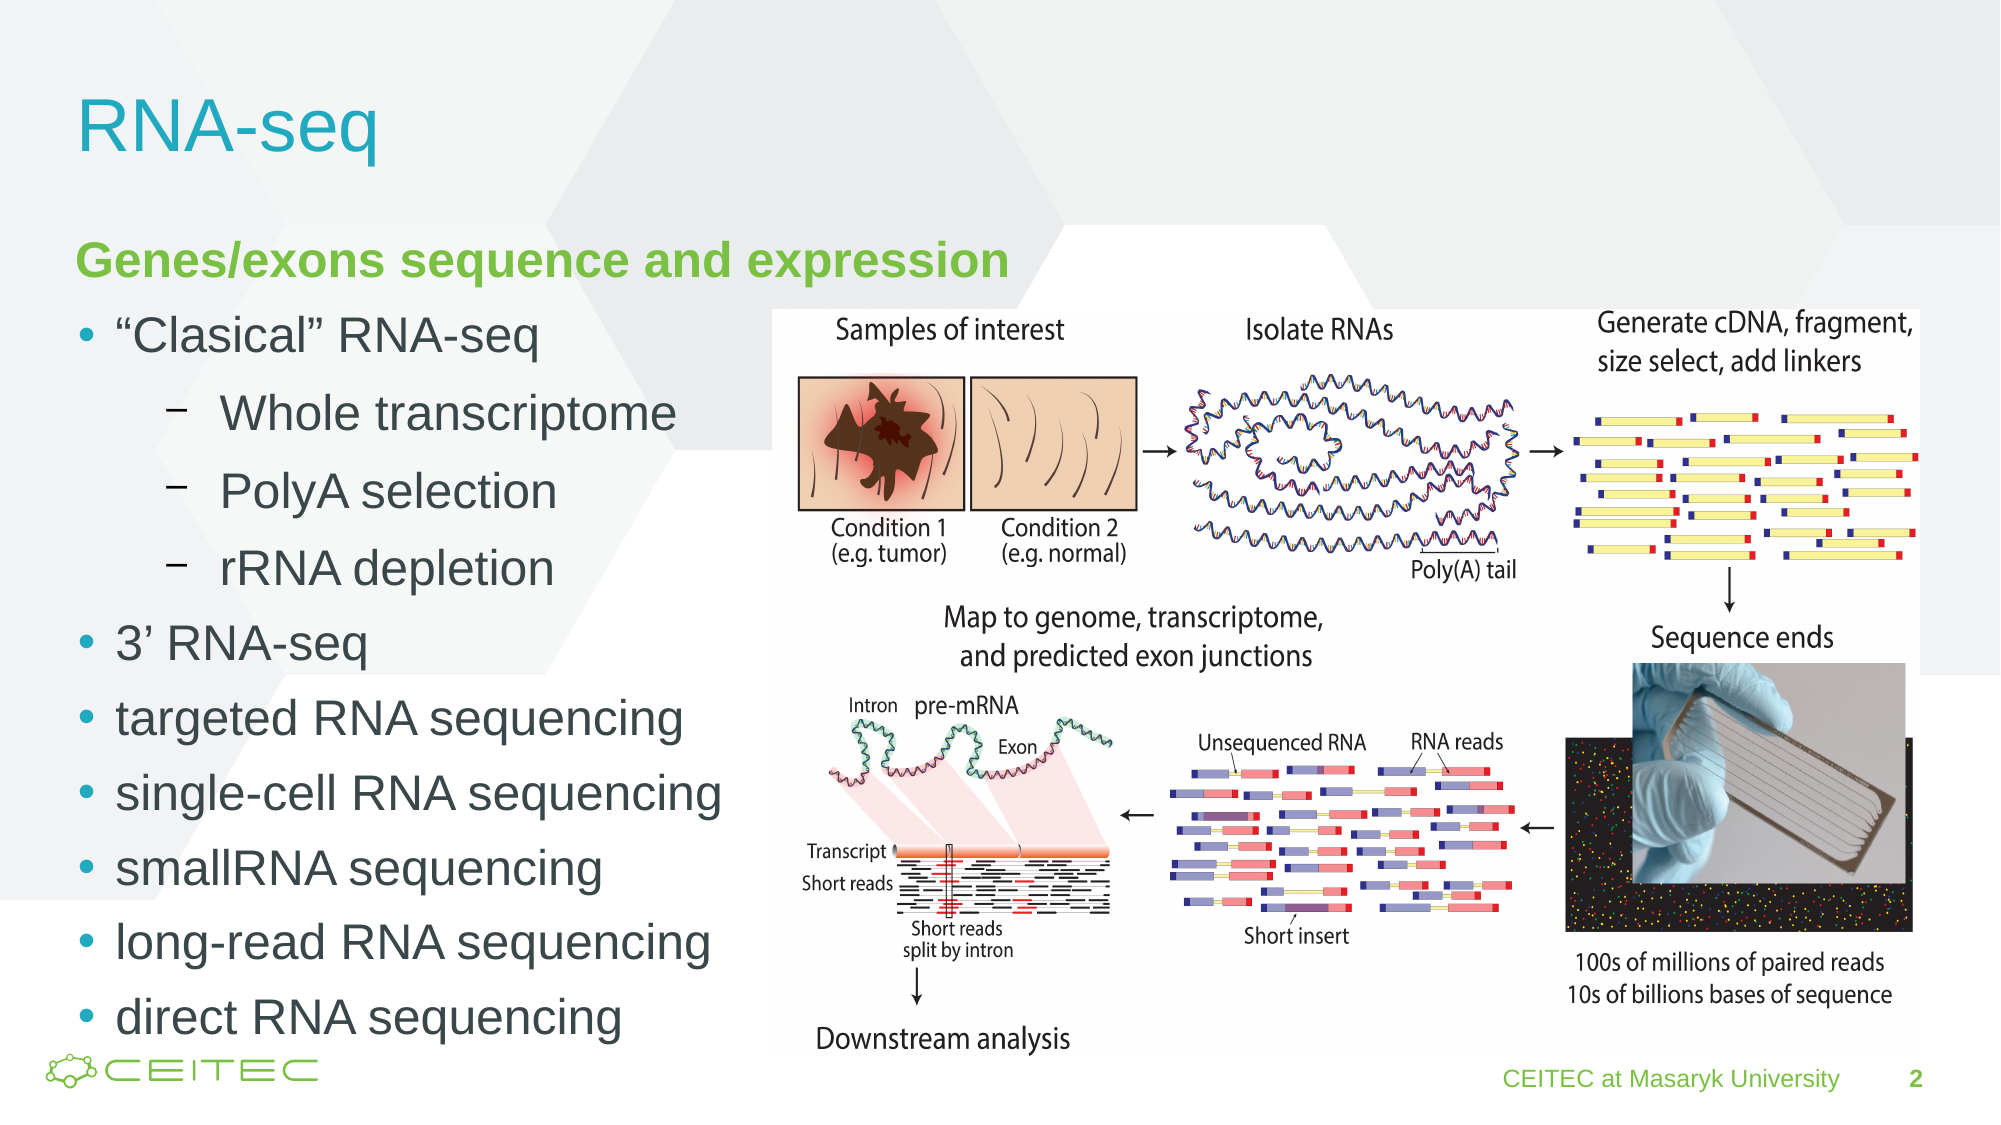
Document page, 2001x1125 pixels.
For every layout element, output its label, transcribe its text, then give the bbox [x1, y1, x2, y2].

picture [772, 309, 1920, 1057]
list “Clasical” RNA-seq Whole transcriptome PolyA selection rRNA depletion 3’ RNA-seq targeted RNA sequencing single-cell RNA sequencing smallRNA sequencing long-read RNA sequencing direct RNA sequencing [77, 309, 772, 478]
footer CEITEC at Masaryk University [546, 1057, 1840, 1093]
slide_number <číslo> [1840, 1057, 1924, 1093]
title RNA-seq [76, 59, 1924, 196]
text_box Genes/exons sequence and expression [74, 217, 1922, 305]
